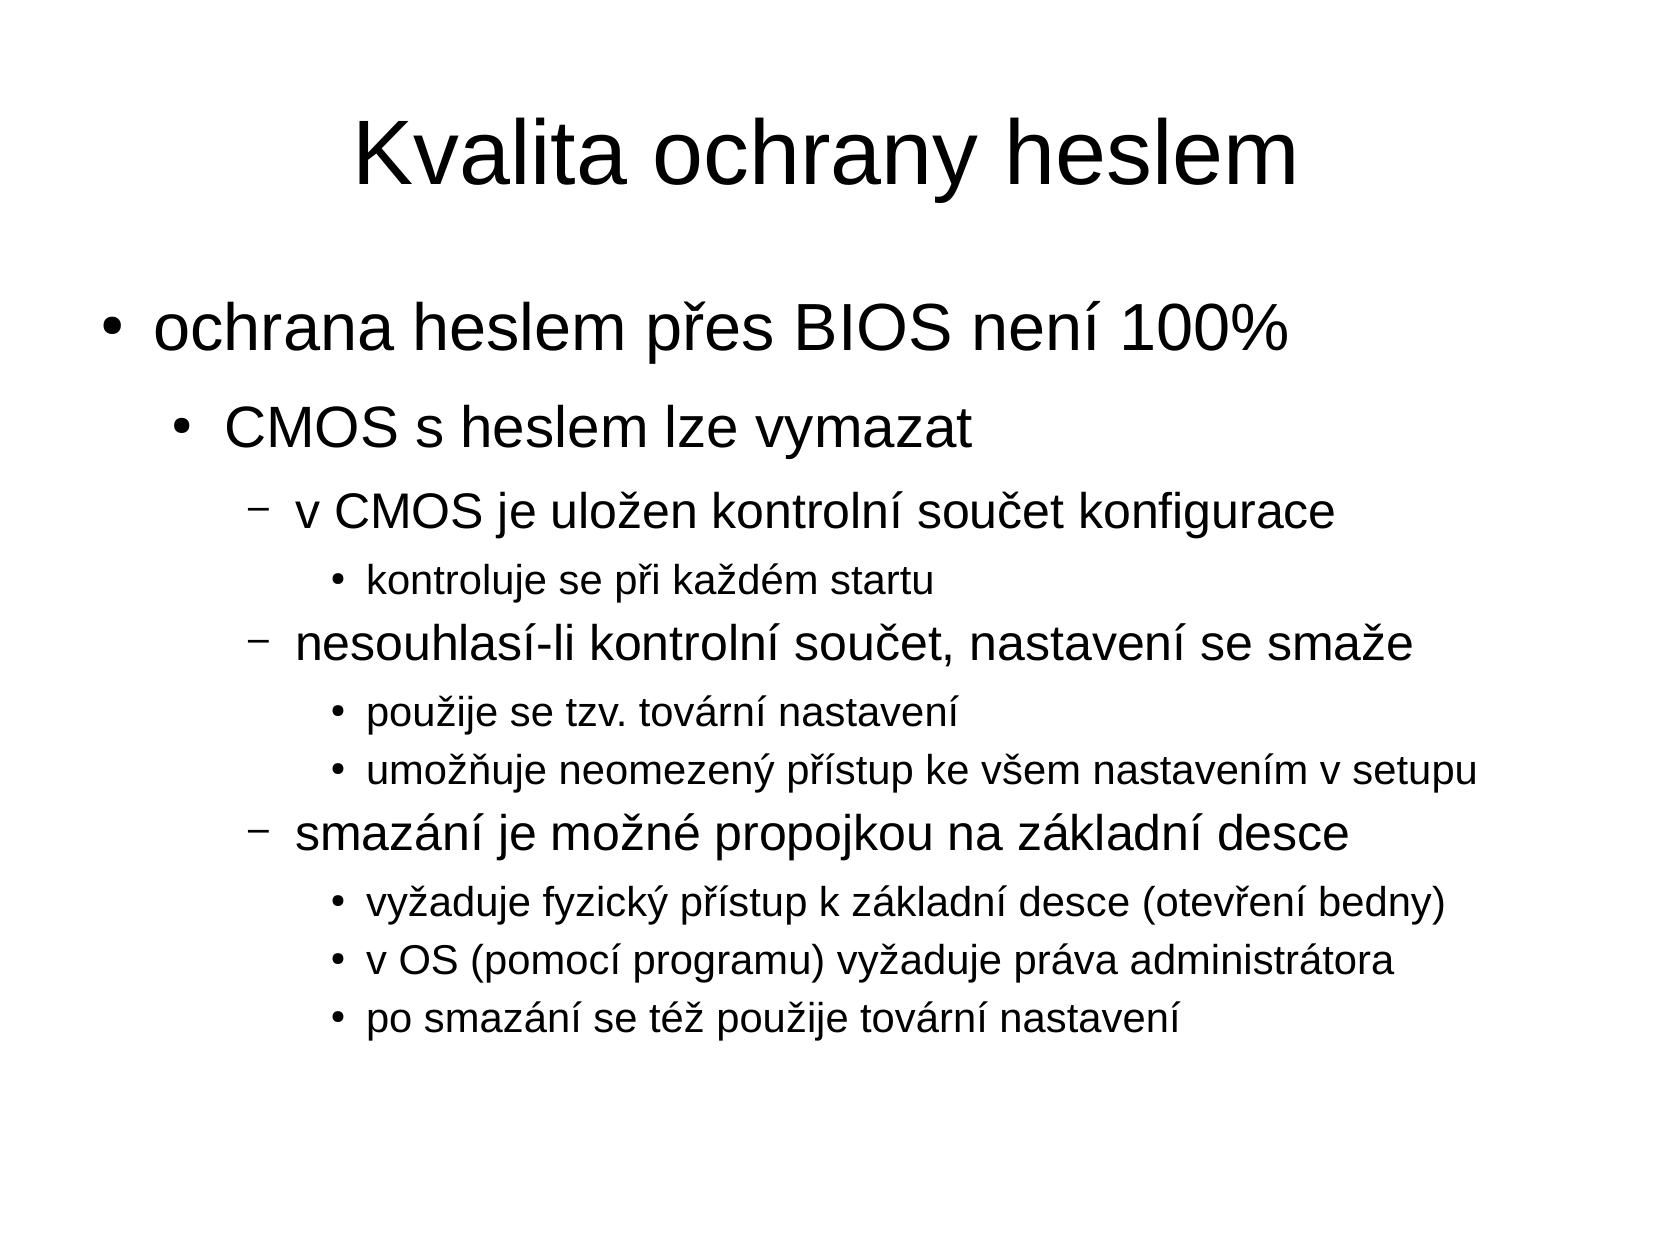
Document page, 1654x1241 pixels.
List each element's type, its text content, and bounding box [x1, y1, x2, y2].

title Kvalita ochrany heslem [82, 49, 1571, 257]
list ochrana heslem přes BIOS není 100% CMOS s heslem lze vymazat v CMOS je uložen kontrolní součet konfigurace kontroluje se při každém startu nesouhlasí-li kontrolní součet, nastavení se smaže použije se tzv. tovární nastavení umožňuje neomezený přístup ke všem nastavením v setupu smazání je možné propojkou na základní desce vyžaduje fyzický přístup k základní desce (otevření bedny) v OS (pomocí programu) vyžaduje práva administrátora po smazání se též použije tovární nastavení [82, 290, 1571, 1109]
